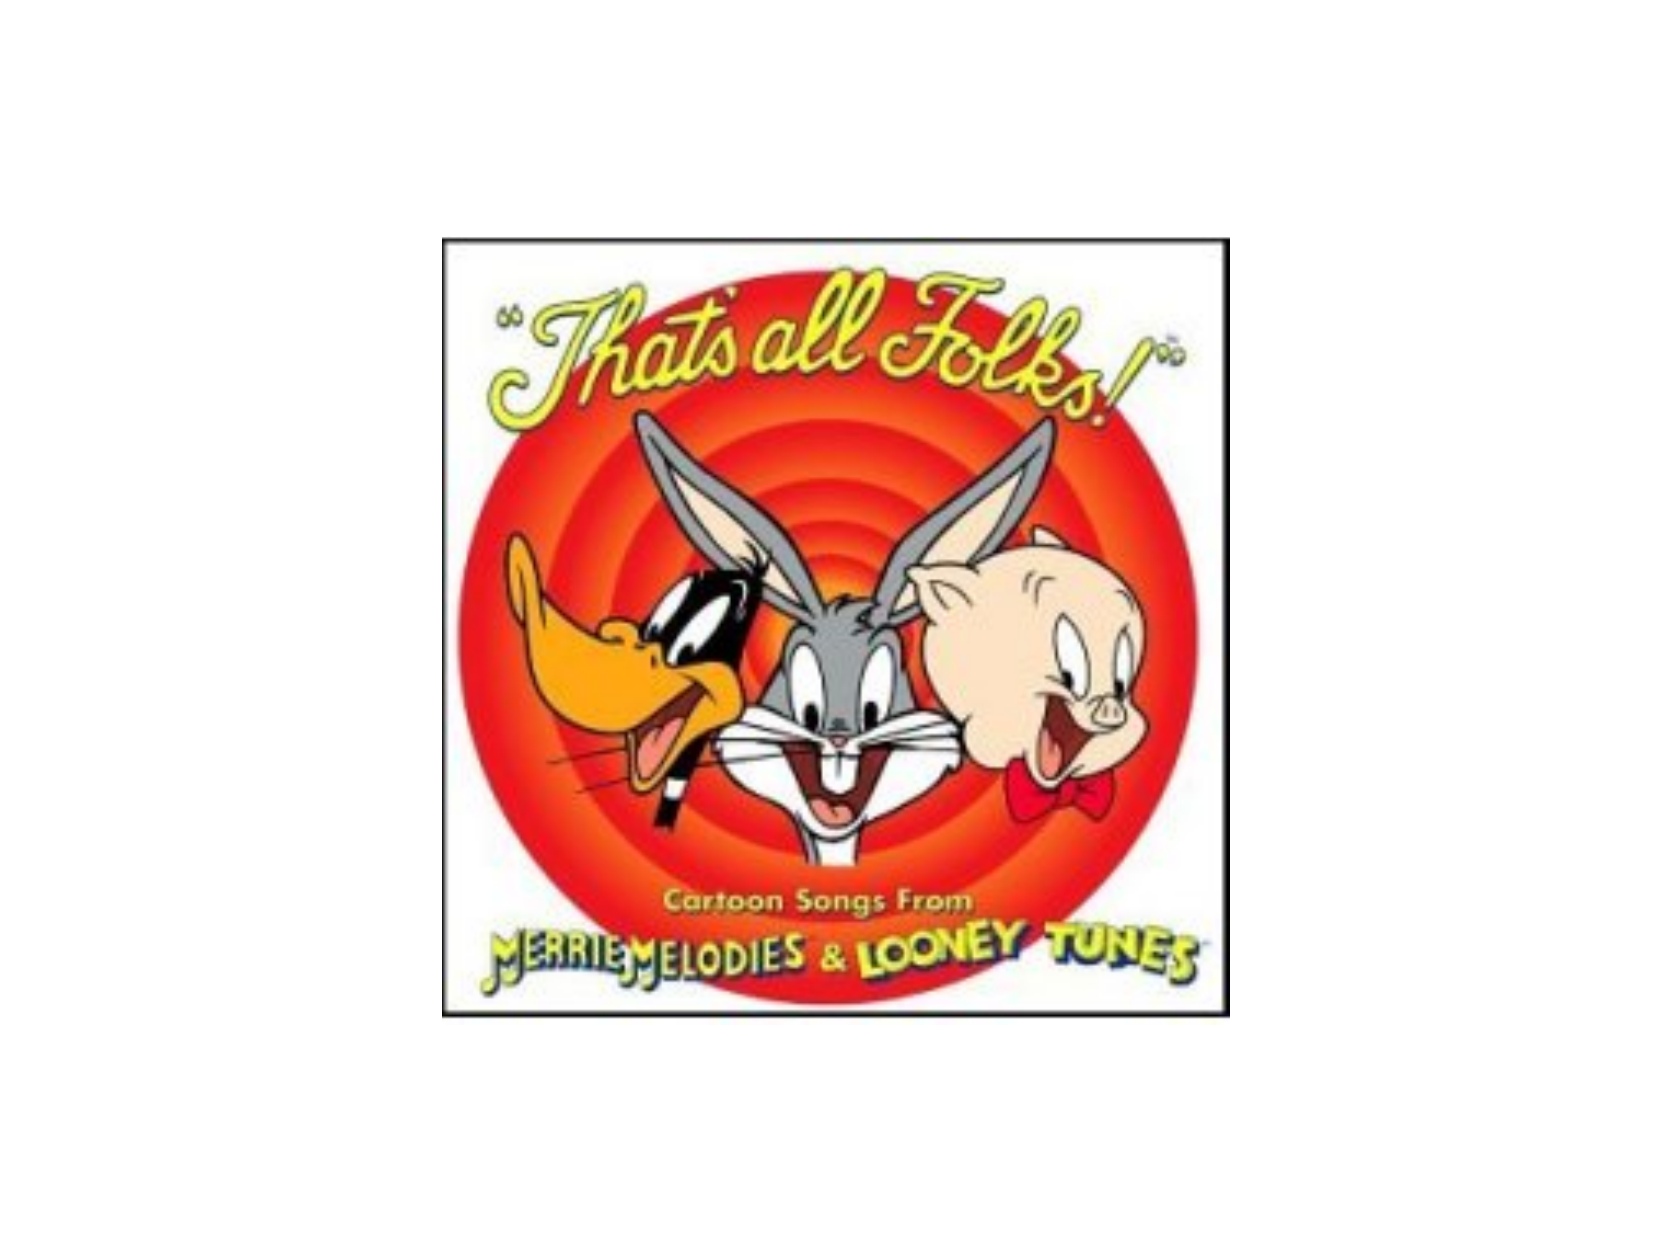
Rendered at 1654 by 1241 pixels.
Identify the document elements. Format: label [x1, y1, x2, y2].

picture [442, 236, 1230, 1025]
